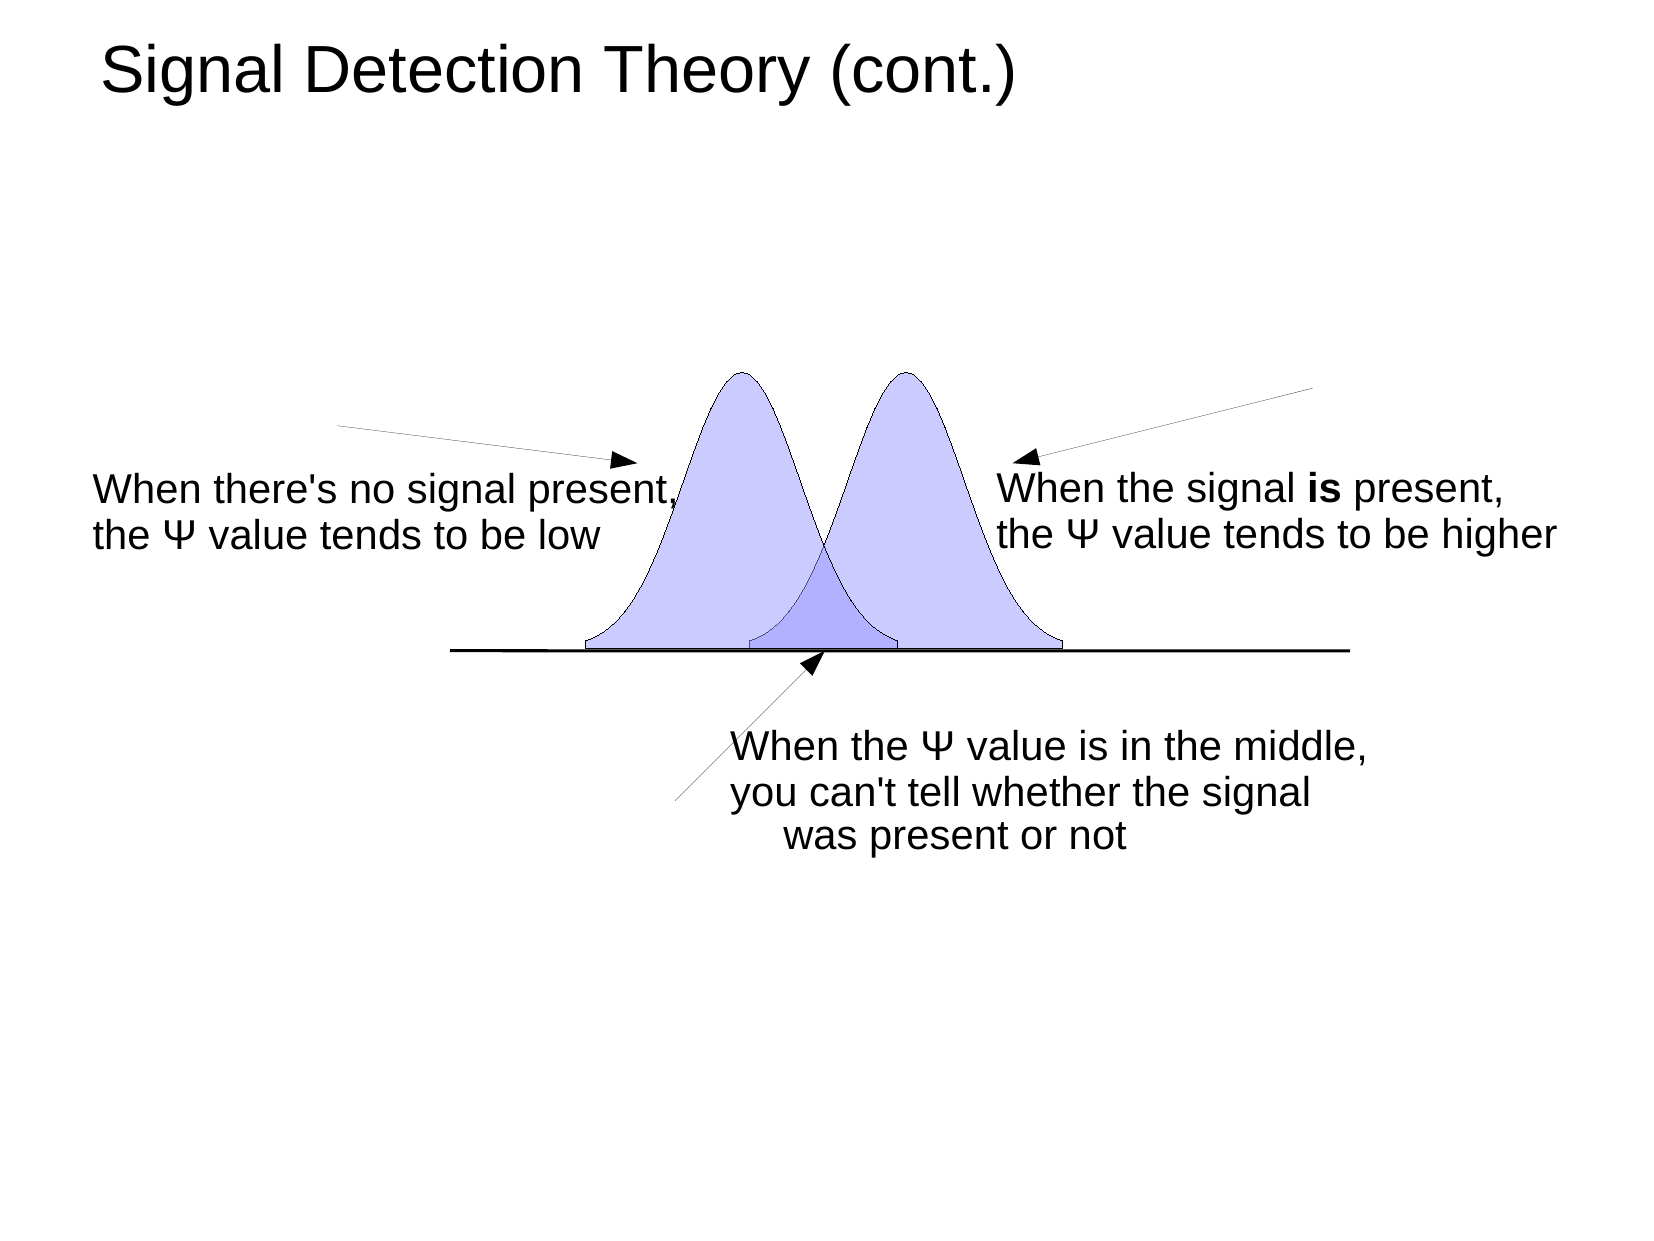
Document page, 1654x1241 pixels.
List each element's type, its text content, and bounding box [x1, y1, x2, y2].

text_box [585, 372, 1063, 649]
list When there's no signal present, the Ψ value tends to be low [75, 469, 751, 563]
list When the signal is present, the Ψ value tends to be higher [978, 468, 1654, 563]
list Signal Detection Theory (cont.) [82, 37, 1571, 301]
list When the Ψ value is in the middle, you can't tell whether the signal was present or not [712, 725, 1388, 863]
